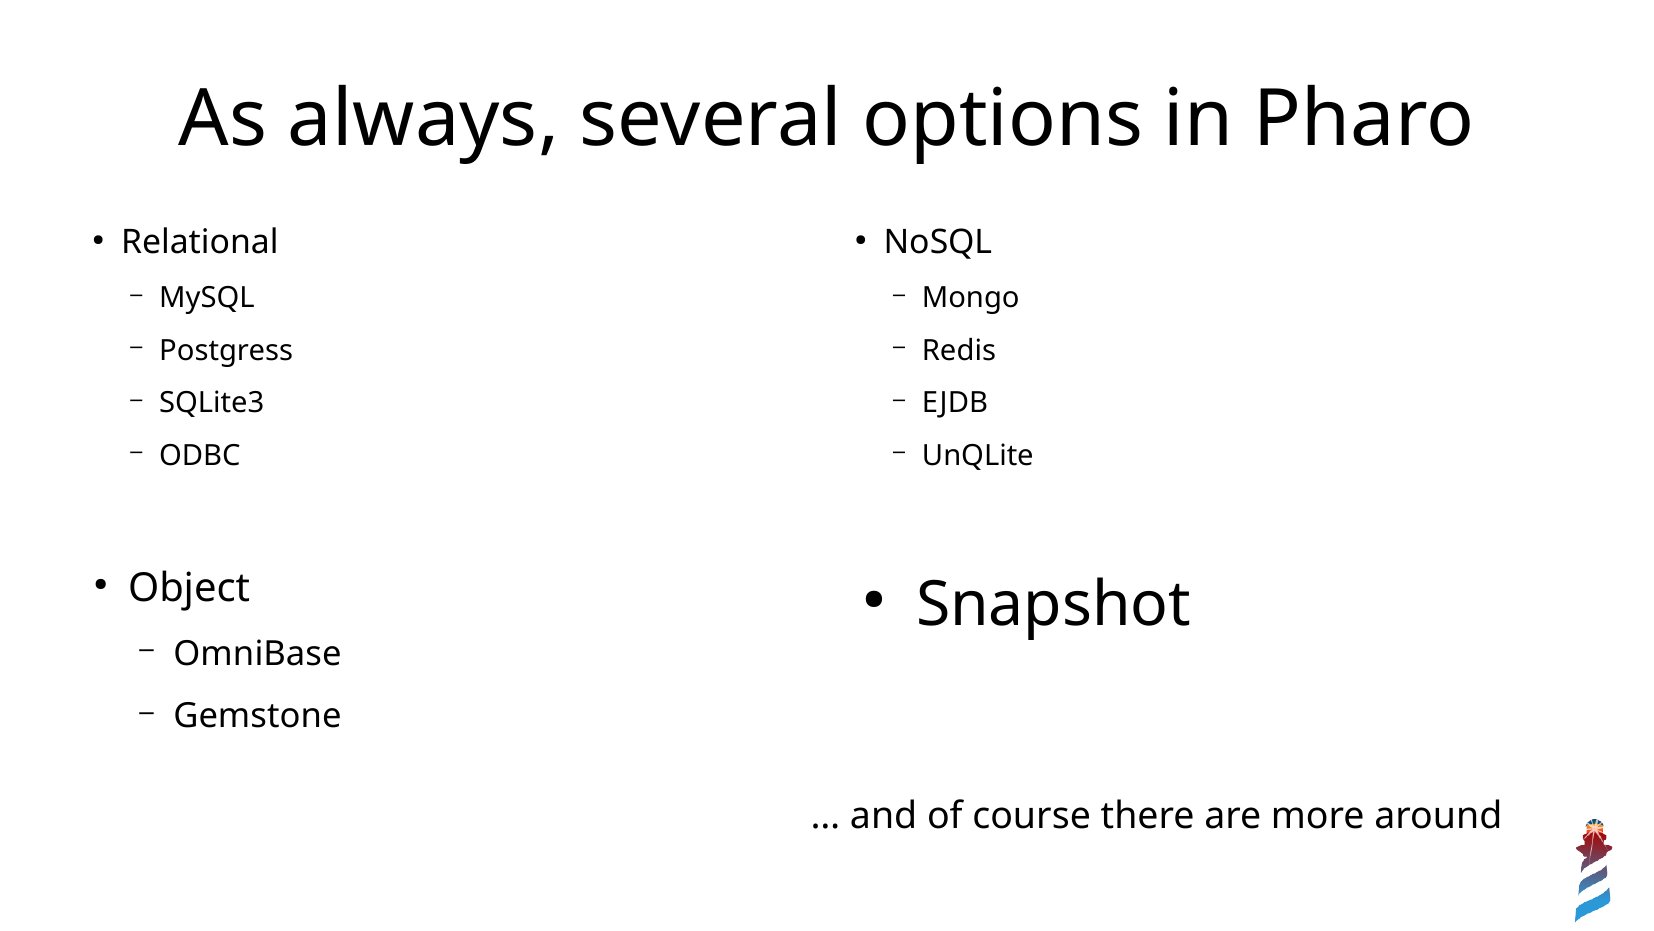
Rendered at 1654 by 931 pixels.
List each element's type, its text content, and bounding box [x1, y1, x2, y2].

list Snapshot [845, 558, 1447, 781]
title As always, several options in Pharo [82, 37, 1571, 193]
list NoSQL Mongo Redis EJDB UnQLite [845, 217, 1572, 475]
list Relational MySQL Postgress SQLite3 ODBC [82, 217, 809, 475]
picture [1535, 810, 1650, 925]
list Object OmniBase Gemstone [82, 558, 650, 739]
text_box … and of course there are more around [750, 781, 1518, 851]
